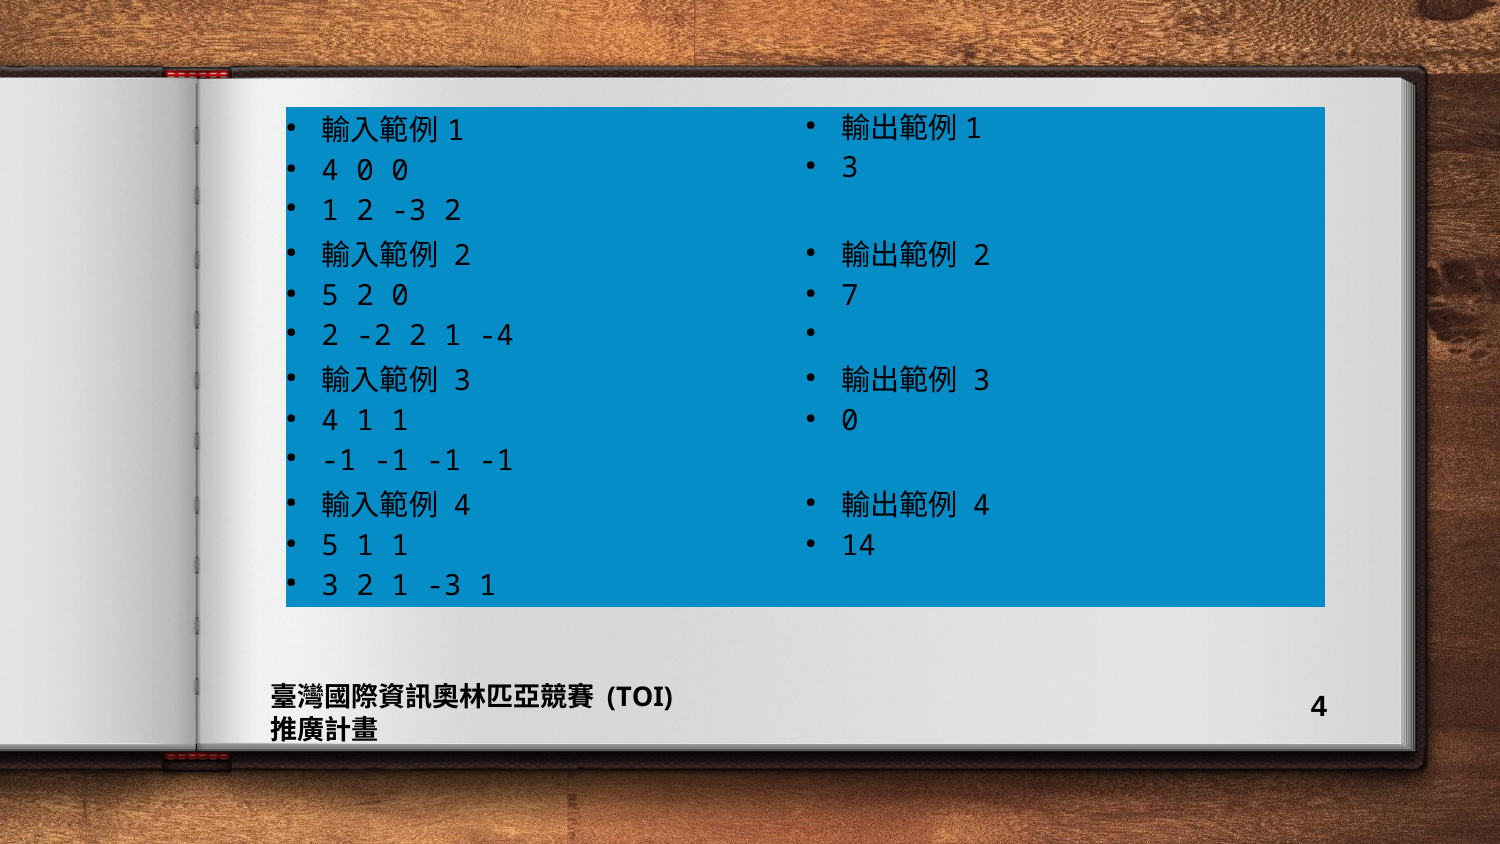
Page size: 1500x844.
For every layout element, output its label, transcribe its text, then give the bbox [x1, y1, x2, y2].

table_cell 輸出範例 2 7 [806, 232, 1325, 357]
table_cell 輸入範例 4 5 1 1 3 2 1 -3 1 [286, 482, 806, 607]
table_cell 輸入範例 3 4 1 1 -1 -1 -1 -1 [286, 357, 806, 482]
table_header 輸出範例1 3 [806, 107, 1325, 232]
table_header 輸入範例1 4 0 0 1 2 -3 2 [286, 107, 806, 232]
table_cell 輸出範例 3 0 [806, 357, 1325, 482]
table_cell 輸入範例 2 5 2 0 2 -2 2 1 -4 [286, 232, 806, 357]
table_cell 輸出範例 4 14 [806, 482, 1325, 607]
text_box 4 [1295, 672, 1386, 737]
